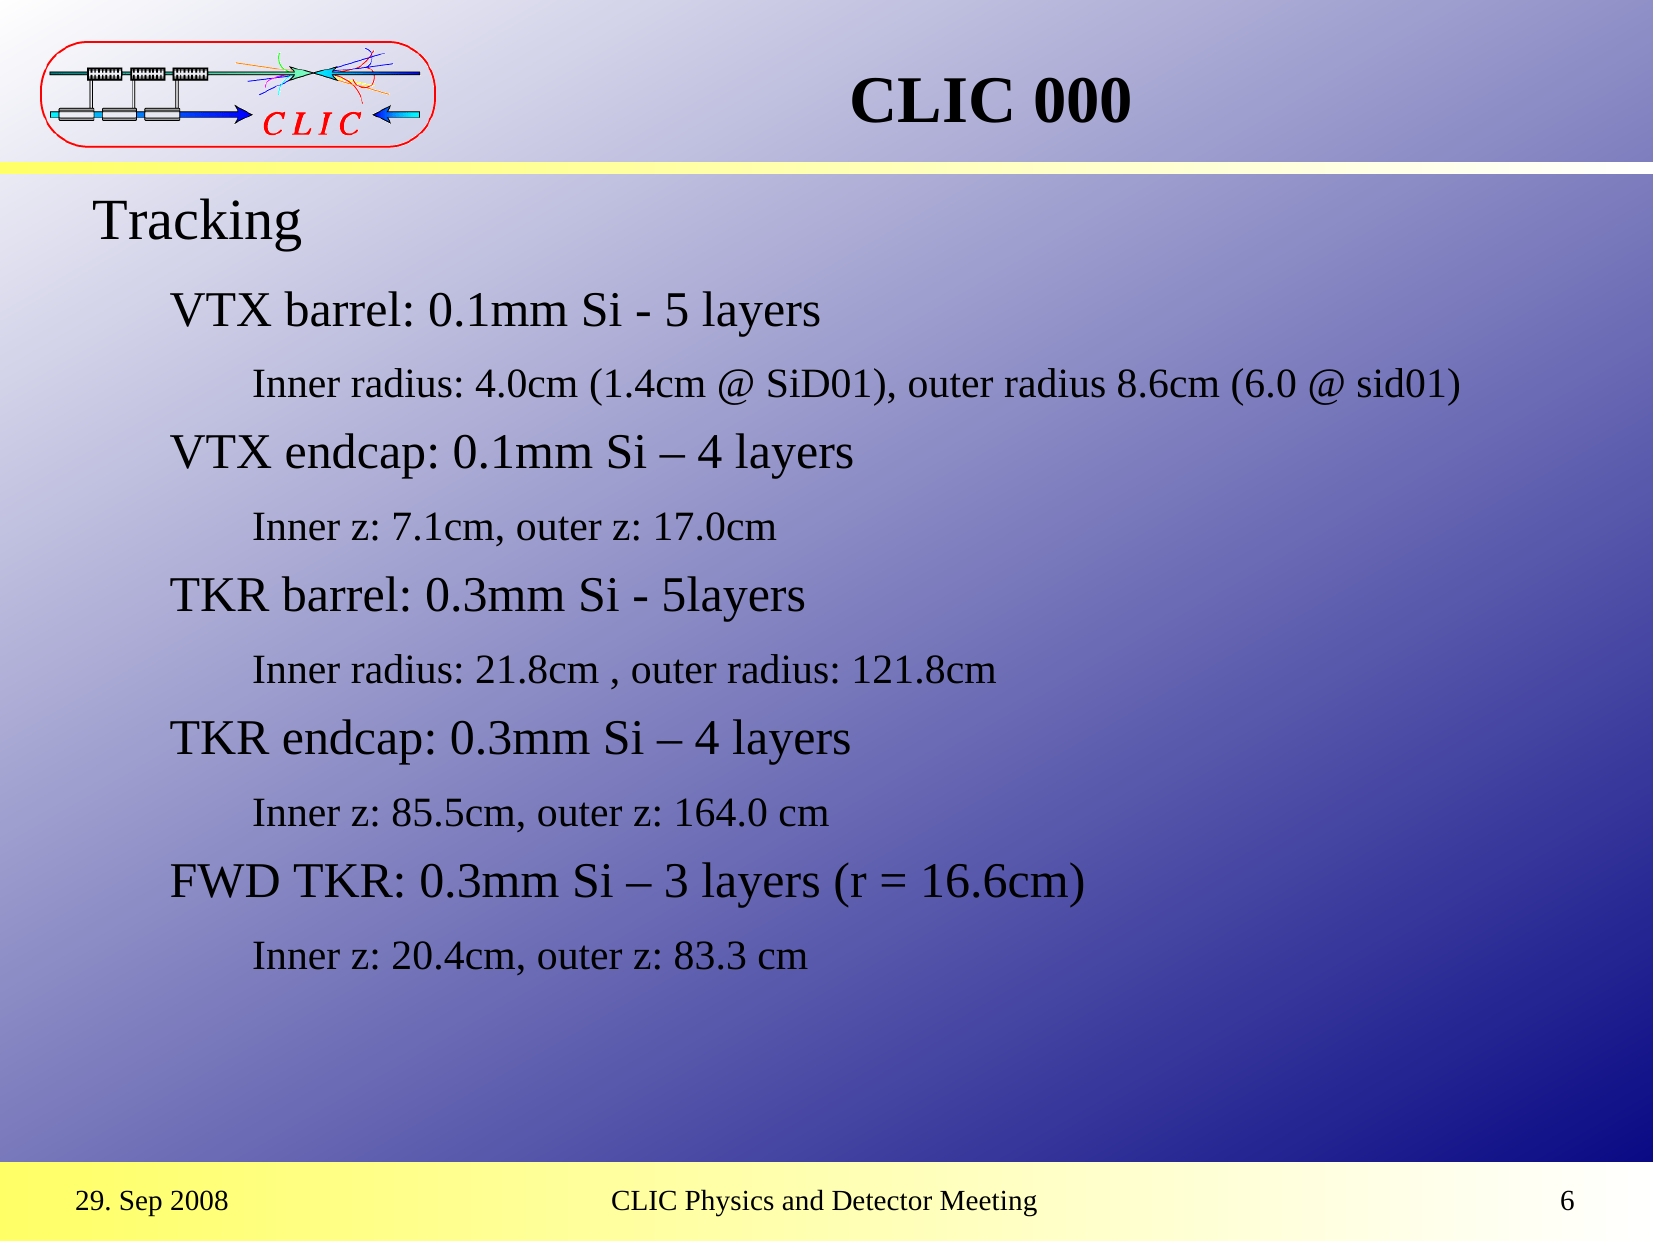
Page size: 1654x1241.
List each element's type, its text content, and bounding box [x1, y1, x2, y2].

picture [37, 37, 438, 150]
list Tracking VTX barrel: 0.1mm Si - 5 layers Inner radius: 4.0cm (1.4cm @ SiD01), outer radius 8.6cm (6.0 @ sid01) VTX endcap: 0.1mm Si – 4 layers Inner z: 7.1cm, outer z: 17.0cm TKR barrel: 0.3mm Si - 5layers Inner radius: 21.8cm , outer radius: 121.8cm TKR endcap: 0.3mm Si – 4 layers Inner z: 85.5cm, outer z: 164.0 cm FWD TKR: 0.3mm Si – 3 layers (r = 16.6cm) Inner z: 20.4cm, outer z: 83.3 cm [75, 187, 1571, 1111]
title CLIC 000 [412, 56, 1571, 143]
